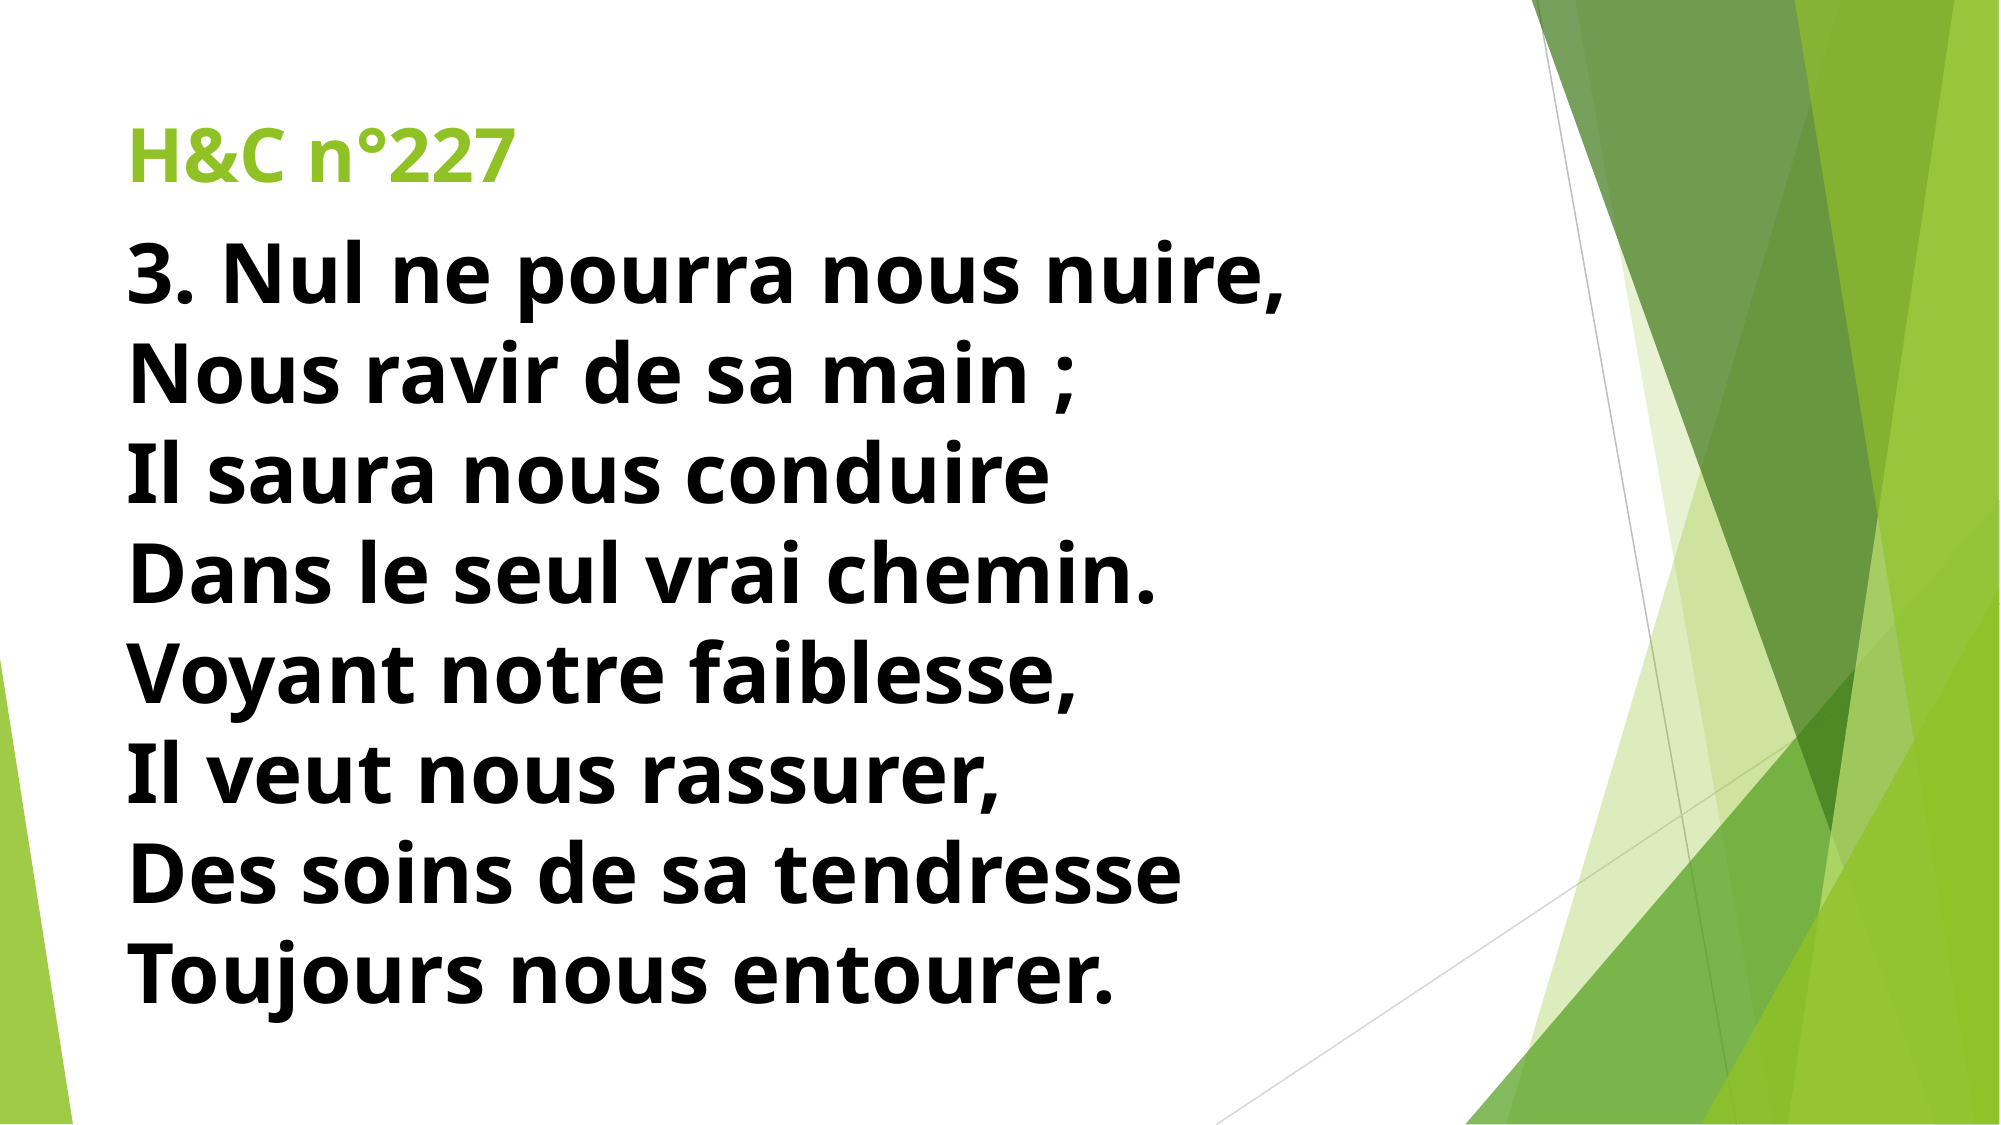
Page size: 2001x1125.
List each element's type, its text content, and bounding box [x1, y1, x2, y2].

text_box H&C n°227 [111, 99, 1522, 212]
text_box 3. Nul ne pourra nous nuire, Nous ravir de sa main ; Il saura nous conduire Dans le seul vrai chemin. Voyant notre faiblesse, Il veut nous rassurer, Des soins de sa tendresse Toujours nous entourer. [111, 212, 1949, 1063]
